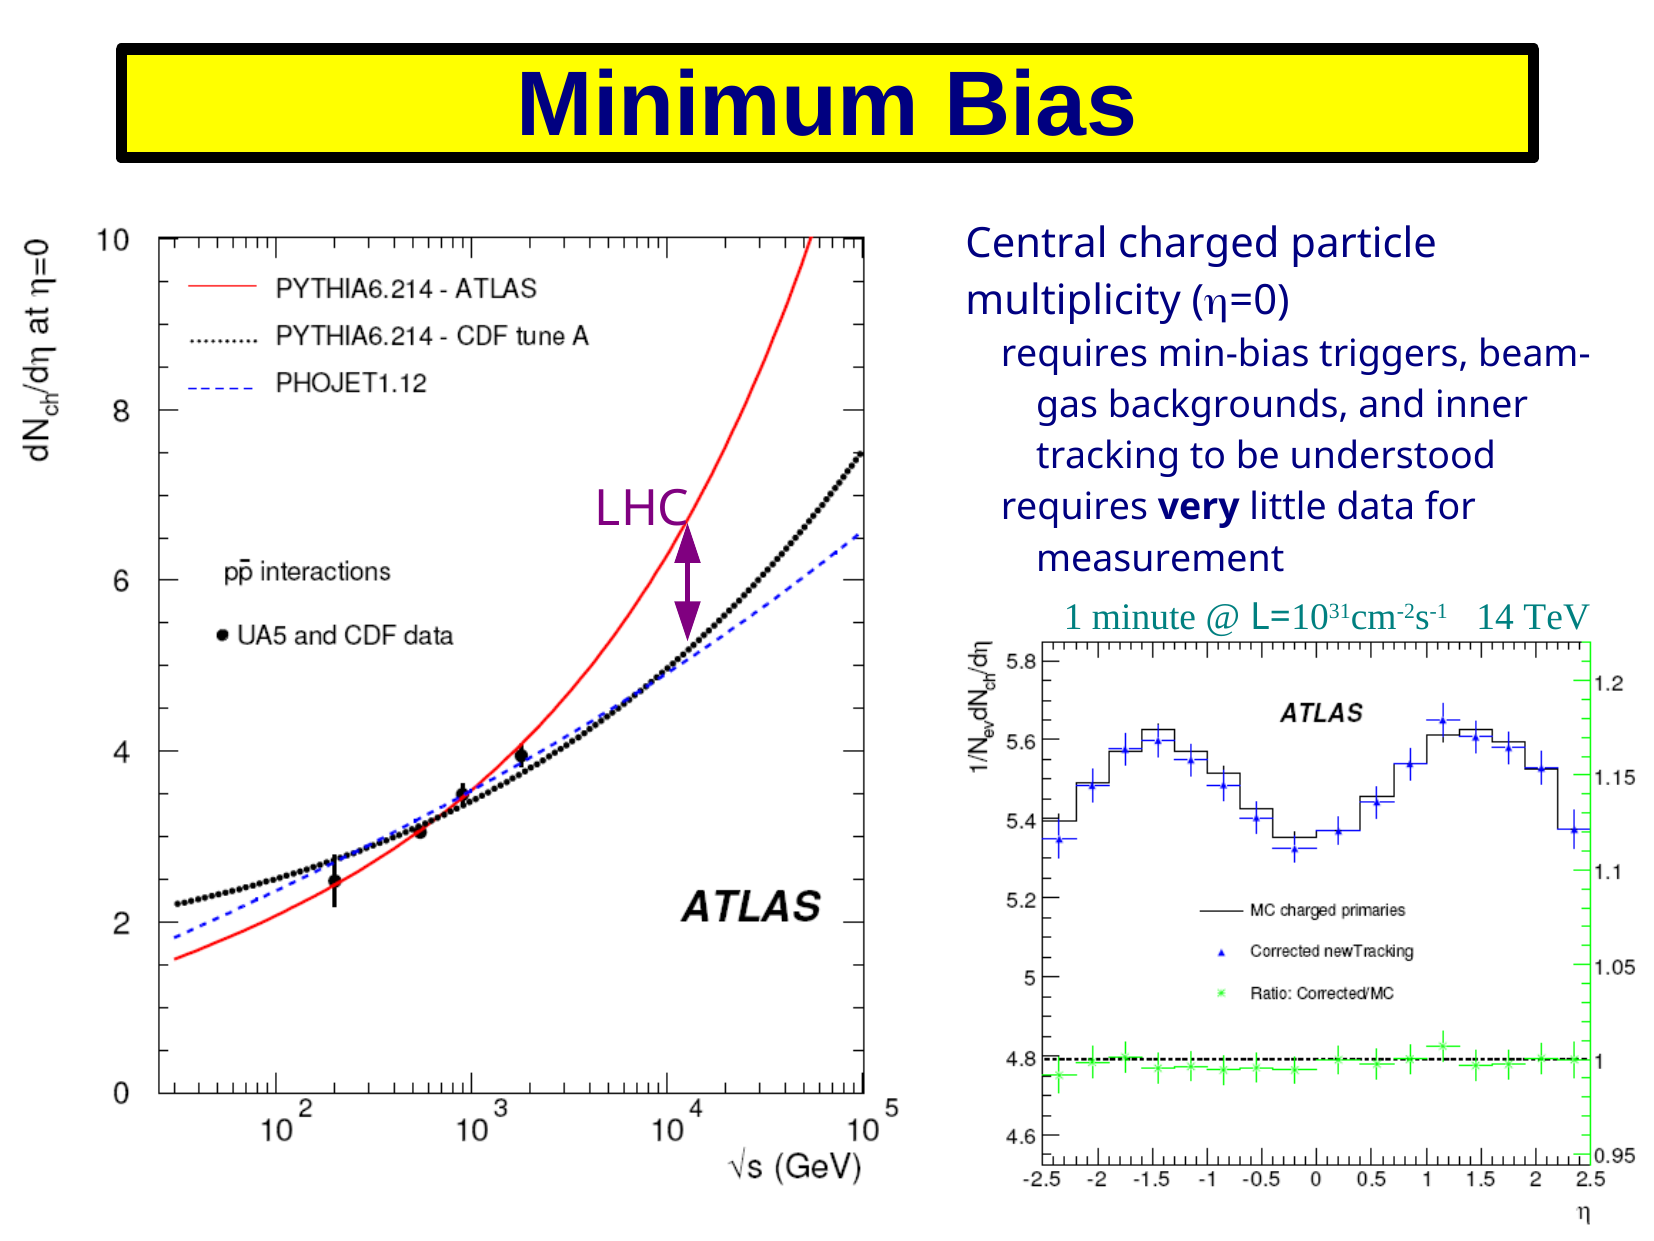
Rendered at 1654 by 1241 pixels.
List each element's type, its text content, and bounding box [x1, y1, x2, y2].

picture [20, 224, 909, 1197]
title Minimum Bias [121, 49, 1534, 158]
text_box 1 minute @ L=1031cm-2s-1 14 TeV [1014, 581, 1640, 649]
text_box LHC [594, 472, 693, 531]
text_box Central charged particle multiplicity (h=0) requires min-bias triggers, beam-gas backgrounds, and inner tracking to be understood requires very little data for measurement [965, 212, 1592, 534]
picture [960, 628, 1654, 1241]
